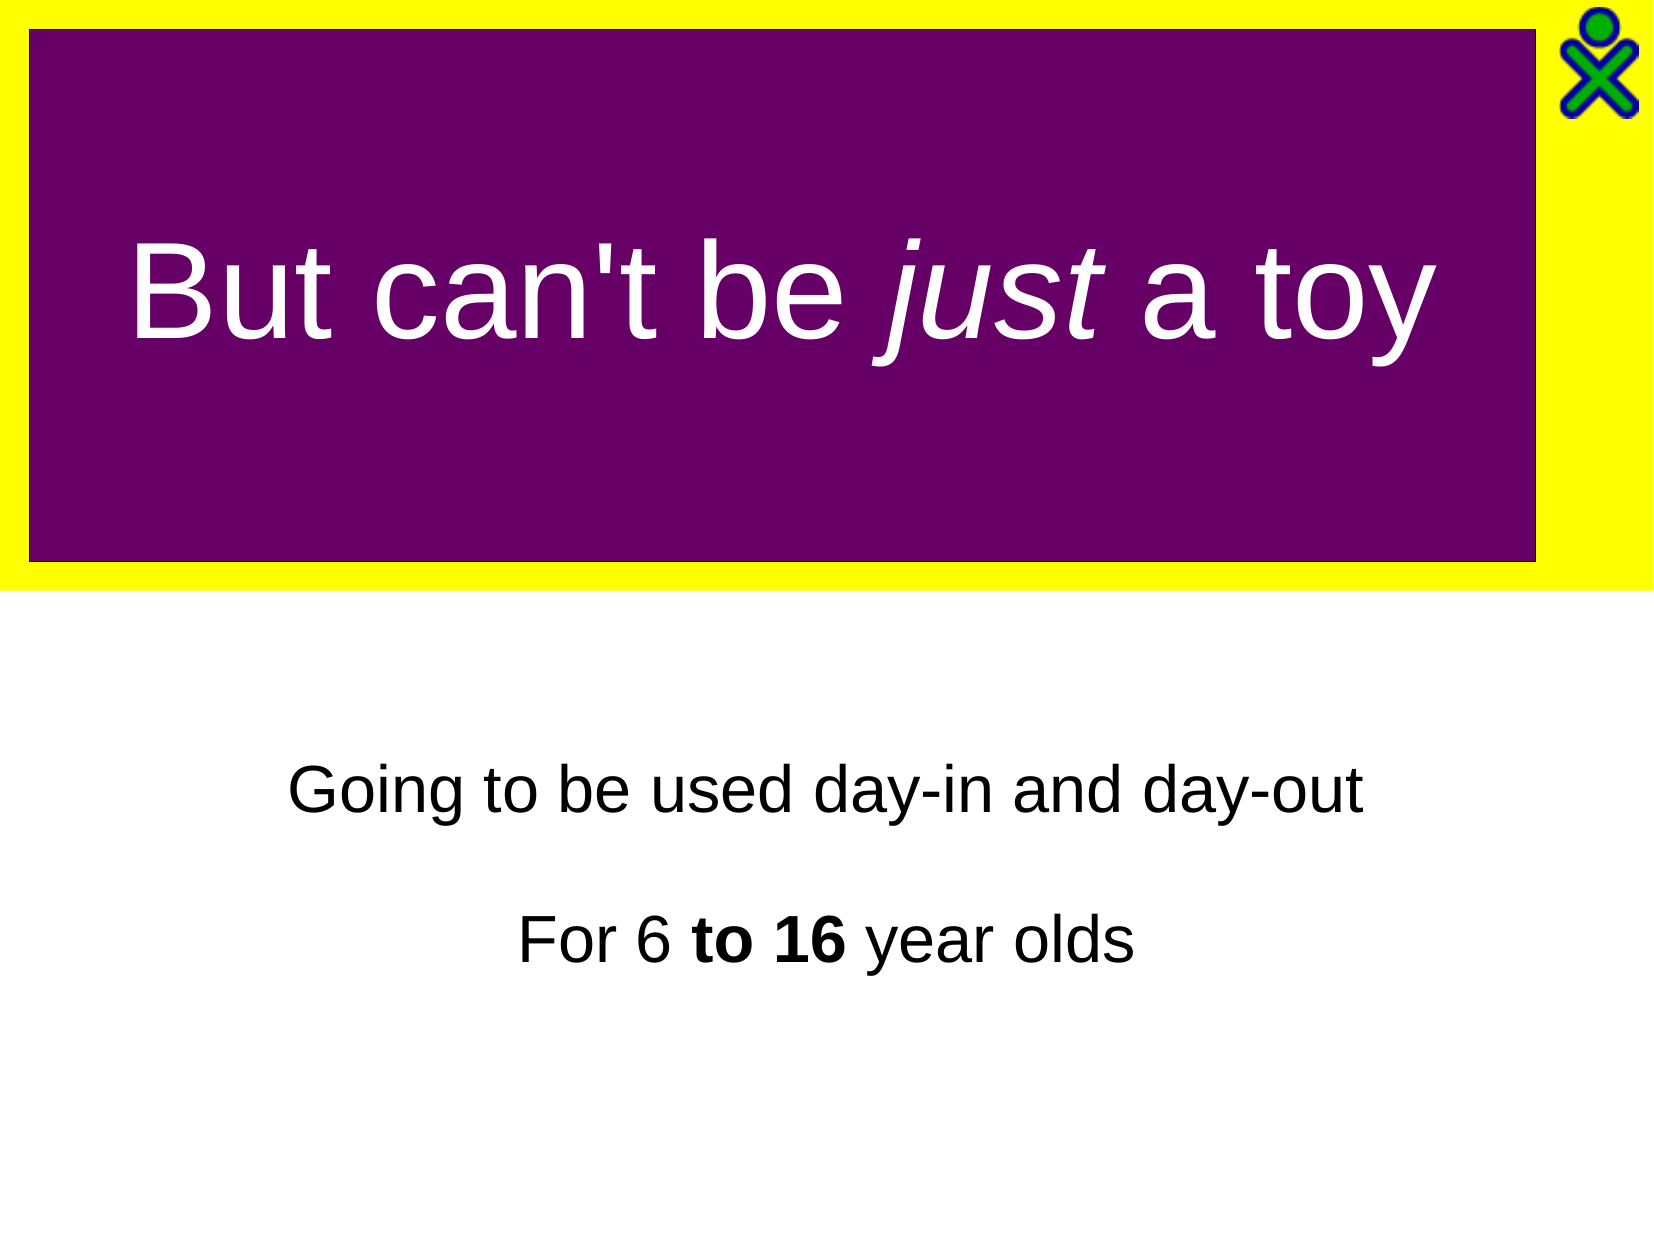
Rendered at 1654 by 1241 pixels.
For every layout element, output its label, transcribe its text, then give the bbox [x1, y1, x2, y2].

title But can't be just a toy [59, 56, 1506, 525]
picture [1559, 7, 1639, 119]
subtitle Going to be used day-in and day-out For 6 to 16 year olds [82, 627, 1571, 1102]
